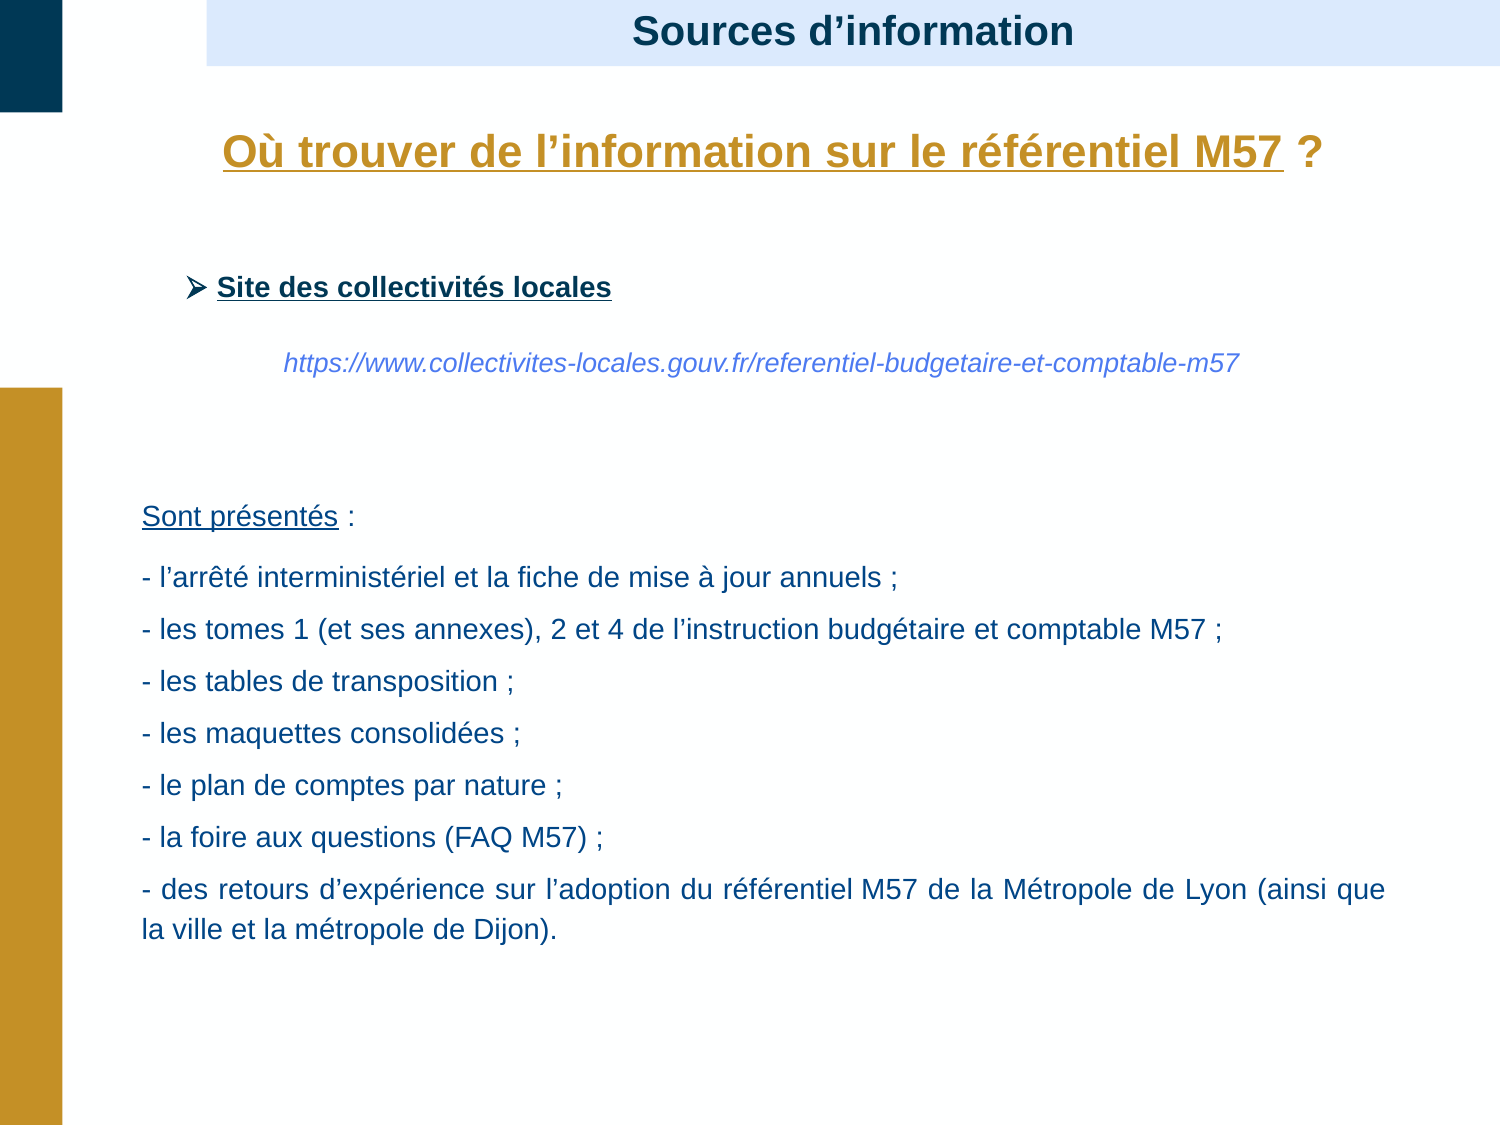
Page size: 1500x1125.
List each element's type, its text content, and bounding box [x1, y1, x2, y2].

text_box Où trouver de l’information sur le référentiel M57 ? [59, 118, 1489, 201]
list  Site des collectivités locales https://www.collectivites-locales.gouv.fr/referentiel-budgetaire-et-comptable-m57 Sont présentés : - l’arrêté interministériel et la fiche de mise à jour annuels ; - les tomes 1 (et ses annexes), 2 et 4 de l’instruction budgétaire et comptable M57 ; - les tables de transposition ; - les maquettes consolidées ; - le plan de comptes par nature ; - la foire aux questions (FAQ M57) ; - des retours d’expérience sur l’adoption du référentiel M57 de la Métropole de Lyon (ainsi que la ville et la métropole de Dijon). [141, 268, 1388, 981]
text_box Sources d’information [206, 0, 1500, 67]
